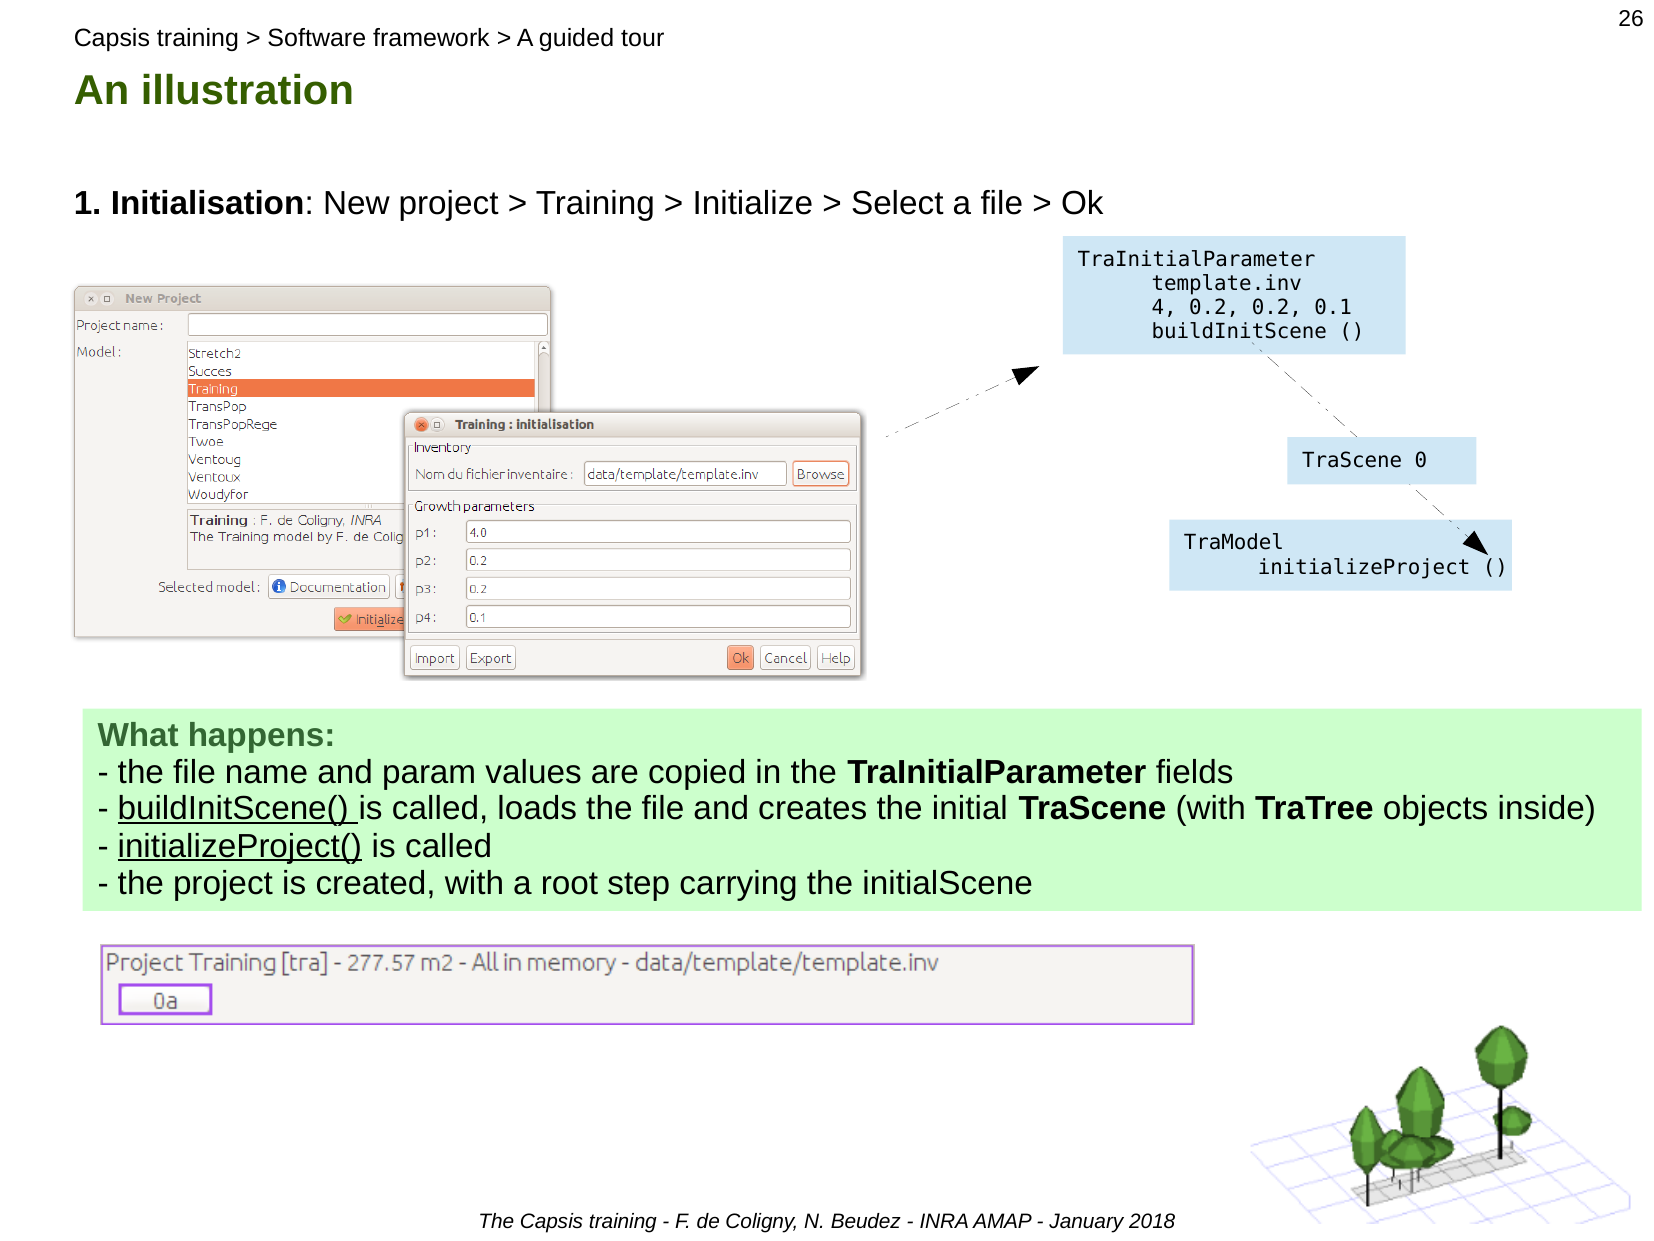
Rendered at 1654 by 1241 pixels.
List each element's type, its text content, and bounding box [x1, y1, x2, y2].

text_box 1. Initialisation: New project > Training > Initialize > Select a file > Ok [59, 177, 1205, 230]
text_box The Capsis training - F. de Coligny, N. Beudez - INRA AMAP - January 2018 [0, 1202, 1654, 1241]
text_box What happens: - the file name and param values are copied in the TraInitialParameter fields - buildInitScene() is called, loads the file and creates the initial TraScene (with TraTree objects inside) - initializeProject() is called - the project is created, with a root step carrying the initialScene [82, 708, 1642, 911]
text_box Capsis training > Software framework > A guided tour [59, 16, 1004, 59]
text_box TraModel initializeProject () [1169, 519, 1512, 591]
picture [100, 944, 1195, 1025]
text_box An illustration [59, 59, 1016, 121]
picture [70, 283, 867, 681]
picture [1240, 1015, 1637, 1202]
text_box TraScene 0 [1287, 437, 1477, 485]
text_box TraInitialParameter template.inv 4, 0.2, 0.2, 0.1 buildInitScene () [1062, 236, 1406, 355]
